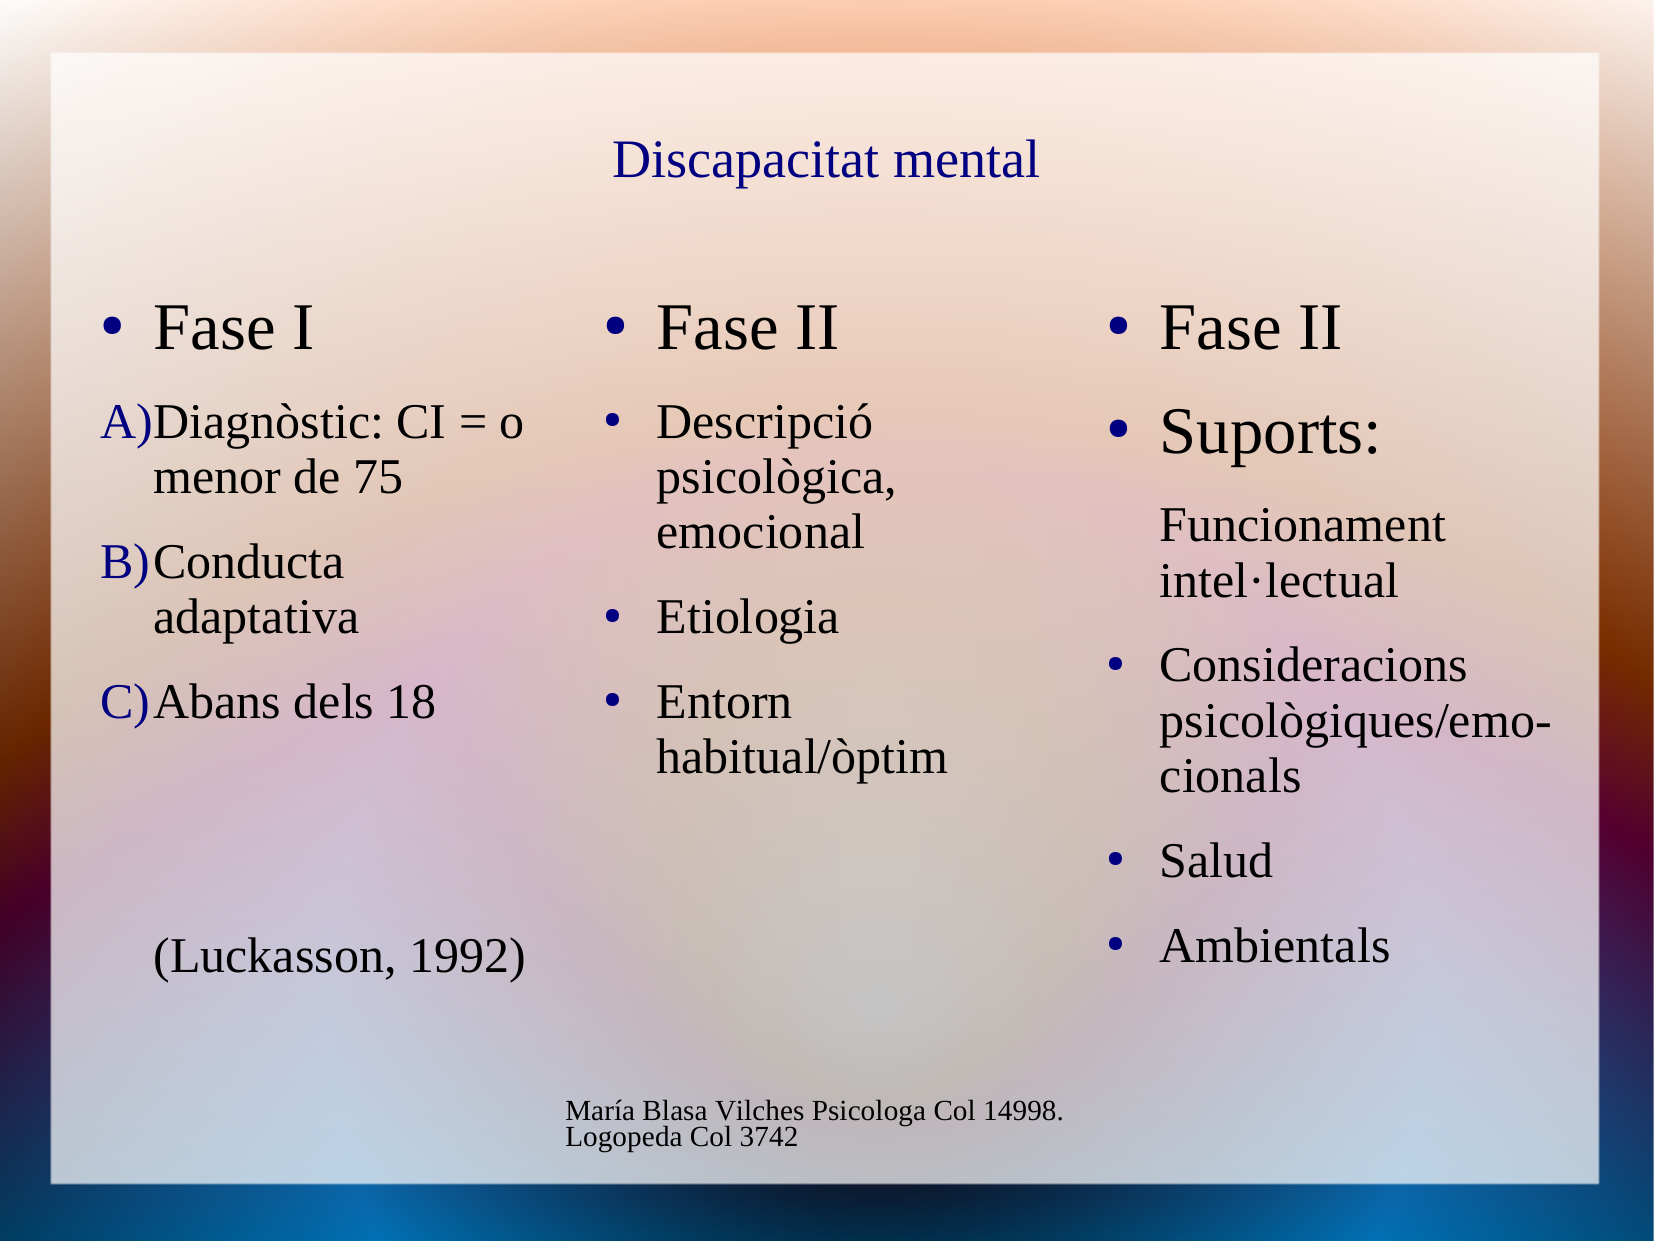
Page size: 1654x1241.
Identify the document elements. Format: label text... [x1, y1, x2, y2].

list Fase II Descripció psicològica, emocional Etiologia Entorn habitual/òptim [585, 290, 1065, 785]
picture [0, 0, 1654, 1241]
title Discapacitat mental [82, 55, 1571, 263]
list Fase II Suports: Funcionament intel·lectual Consideracions psicològiques/emo-cionals Salud Ambientals [1088, 290, 1569, 973]
list Fase I Diagnòstic: CI = o menor de 75 Conducta adaptativa Abans dels 18 (Luckasson, 1992) [82, 290, 562, 984]
